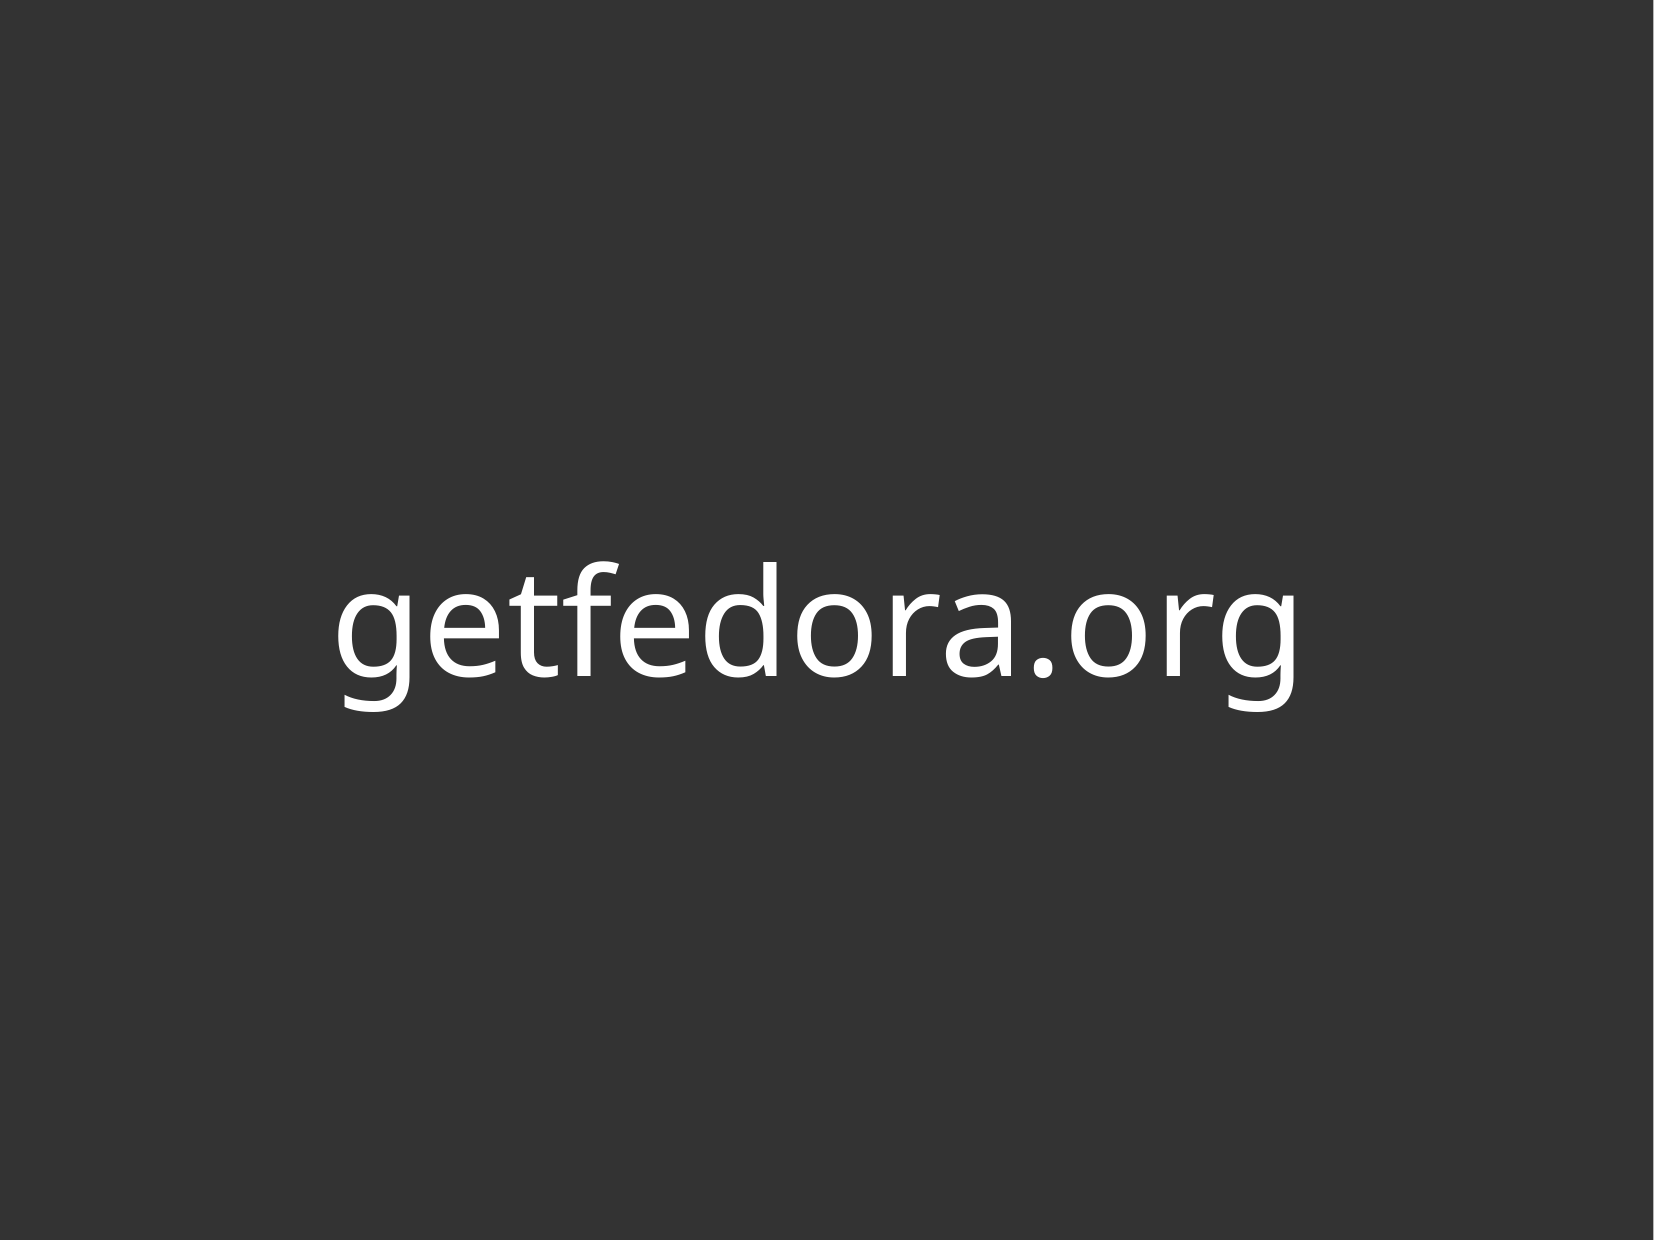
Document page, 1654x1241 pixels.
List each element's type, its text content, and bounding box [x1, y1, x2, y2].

title getfedora.org [74, 524, 1564, 713]
